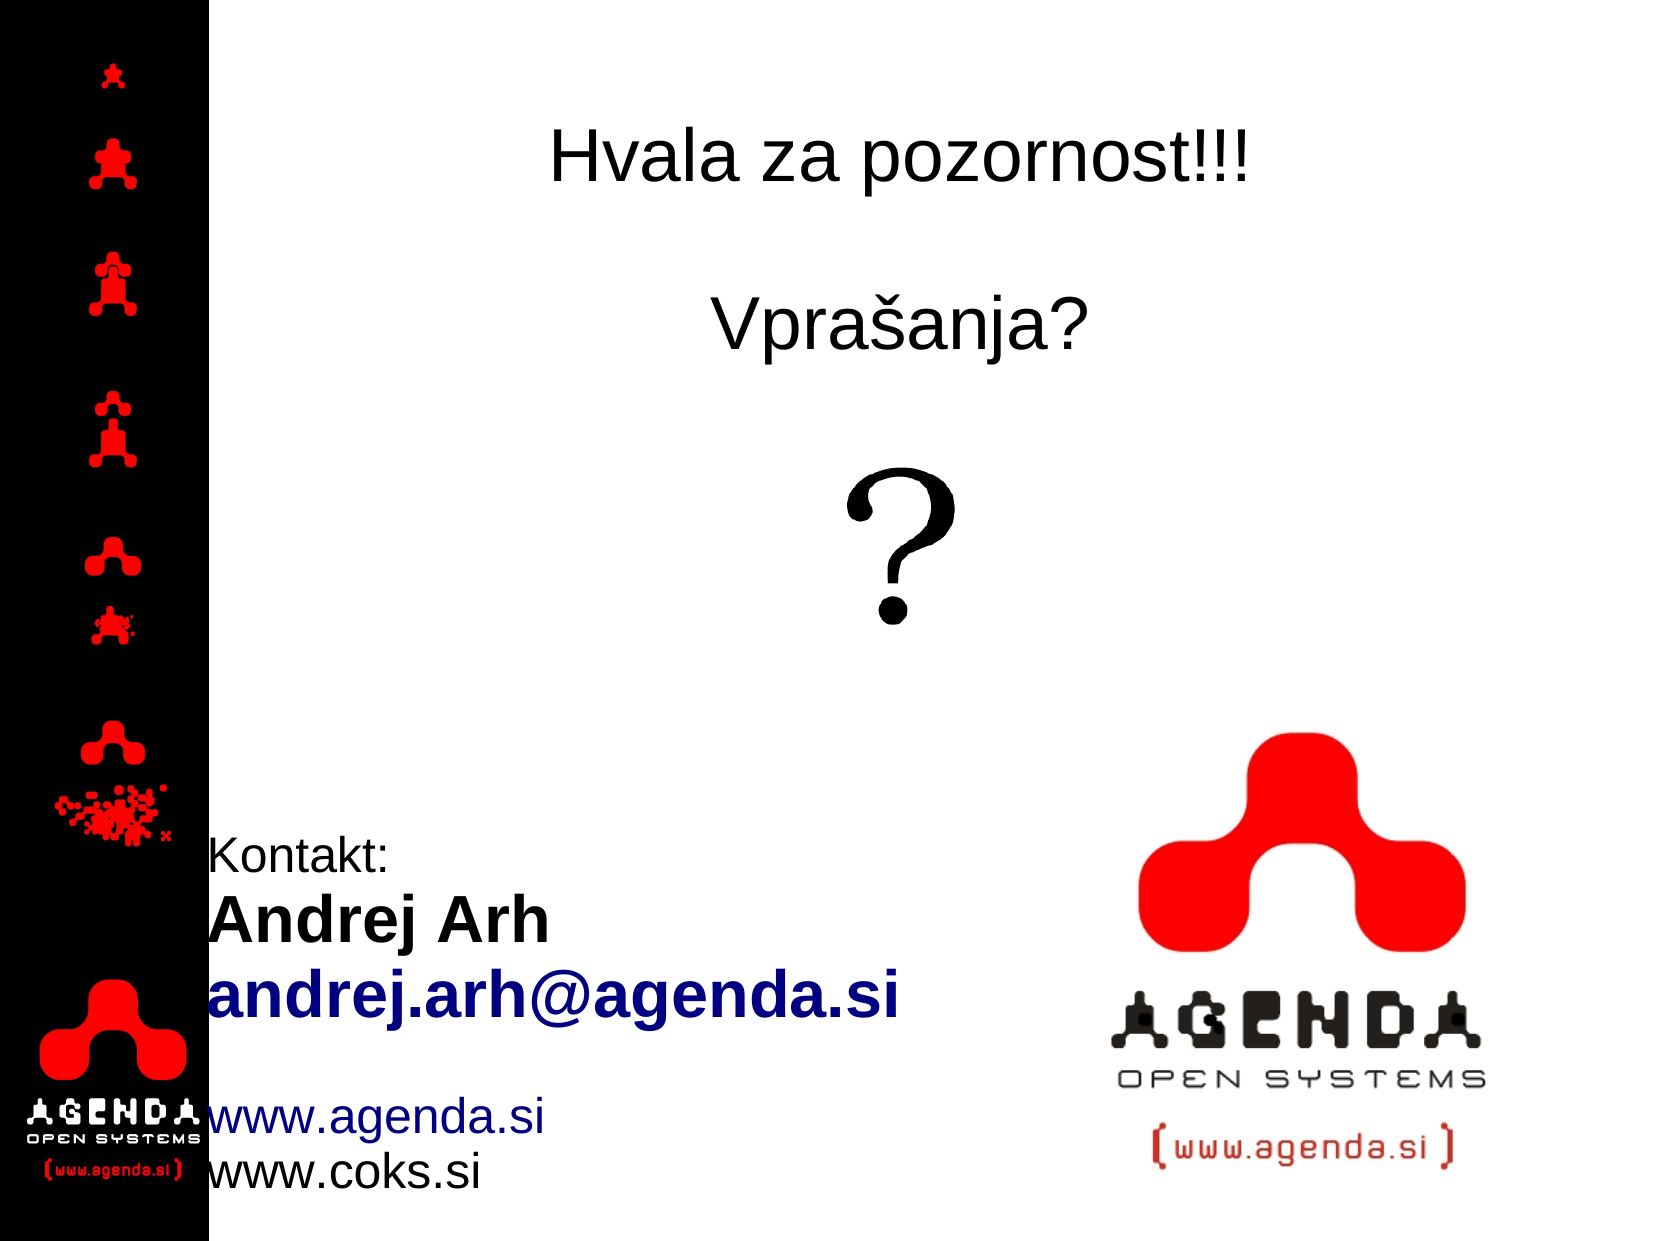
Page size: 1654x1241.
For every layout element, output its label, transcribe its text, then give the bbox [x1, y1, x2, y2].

picture [974, 664, 1654, 1230]
picture [0, 0, 209, 1241]
text_box Hvala za pozornost!!! Vprašanja? [206, 29, 1595, 826]
text_box Kontakt: Andrej Arh andrej.arh@agenda.si www.agenda.si www.coks.si [206, 826, 1654, 1241]
